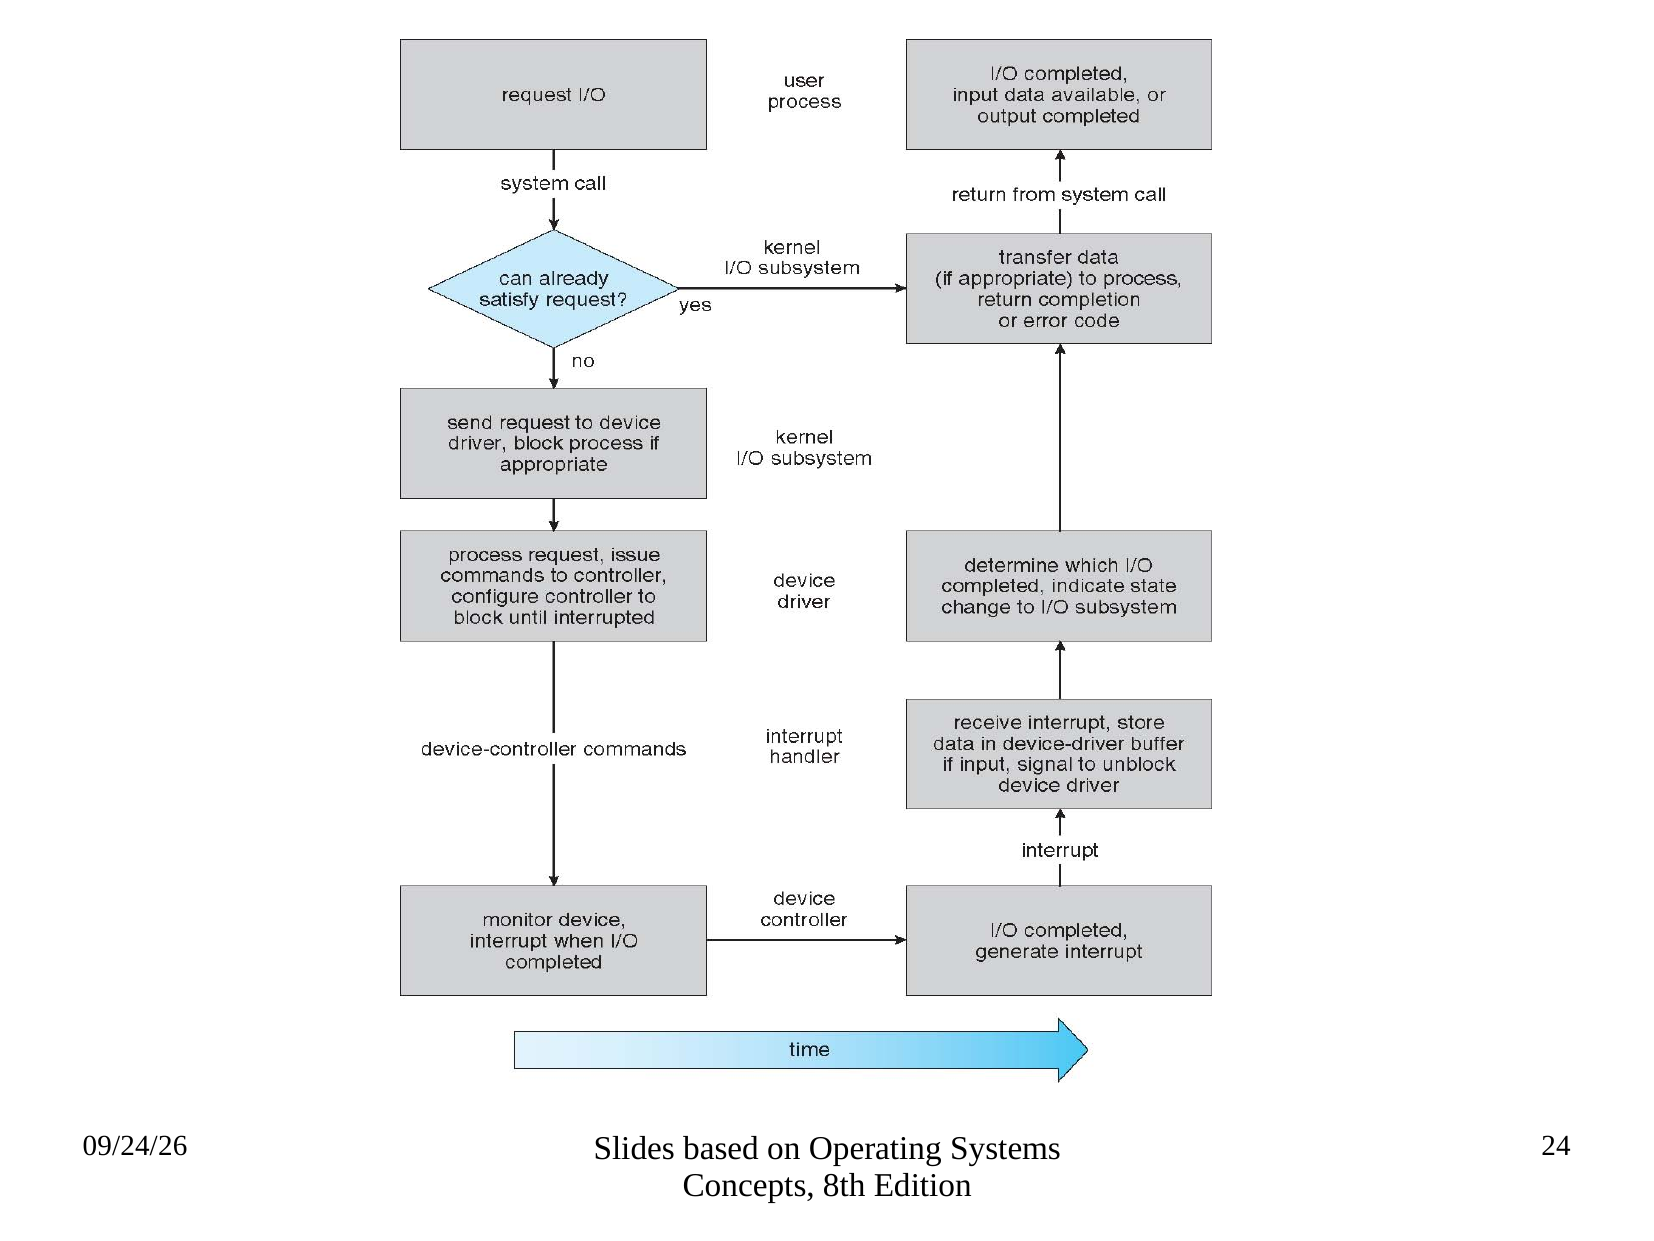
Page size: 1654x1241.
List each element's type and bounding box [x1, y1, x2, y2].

picture [400, 39, 1212, 1083]
